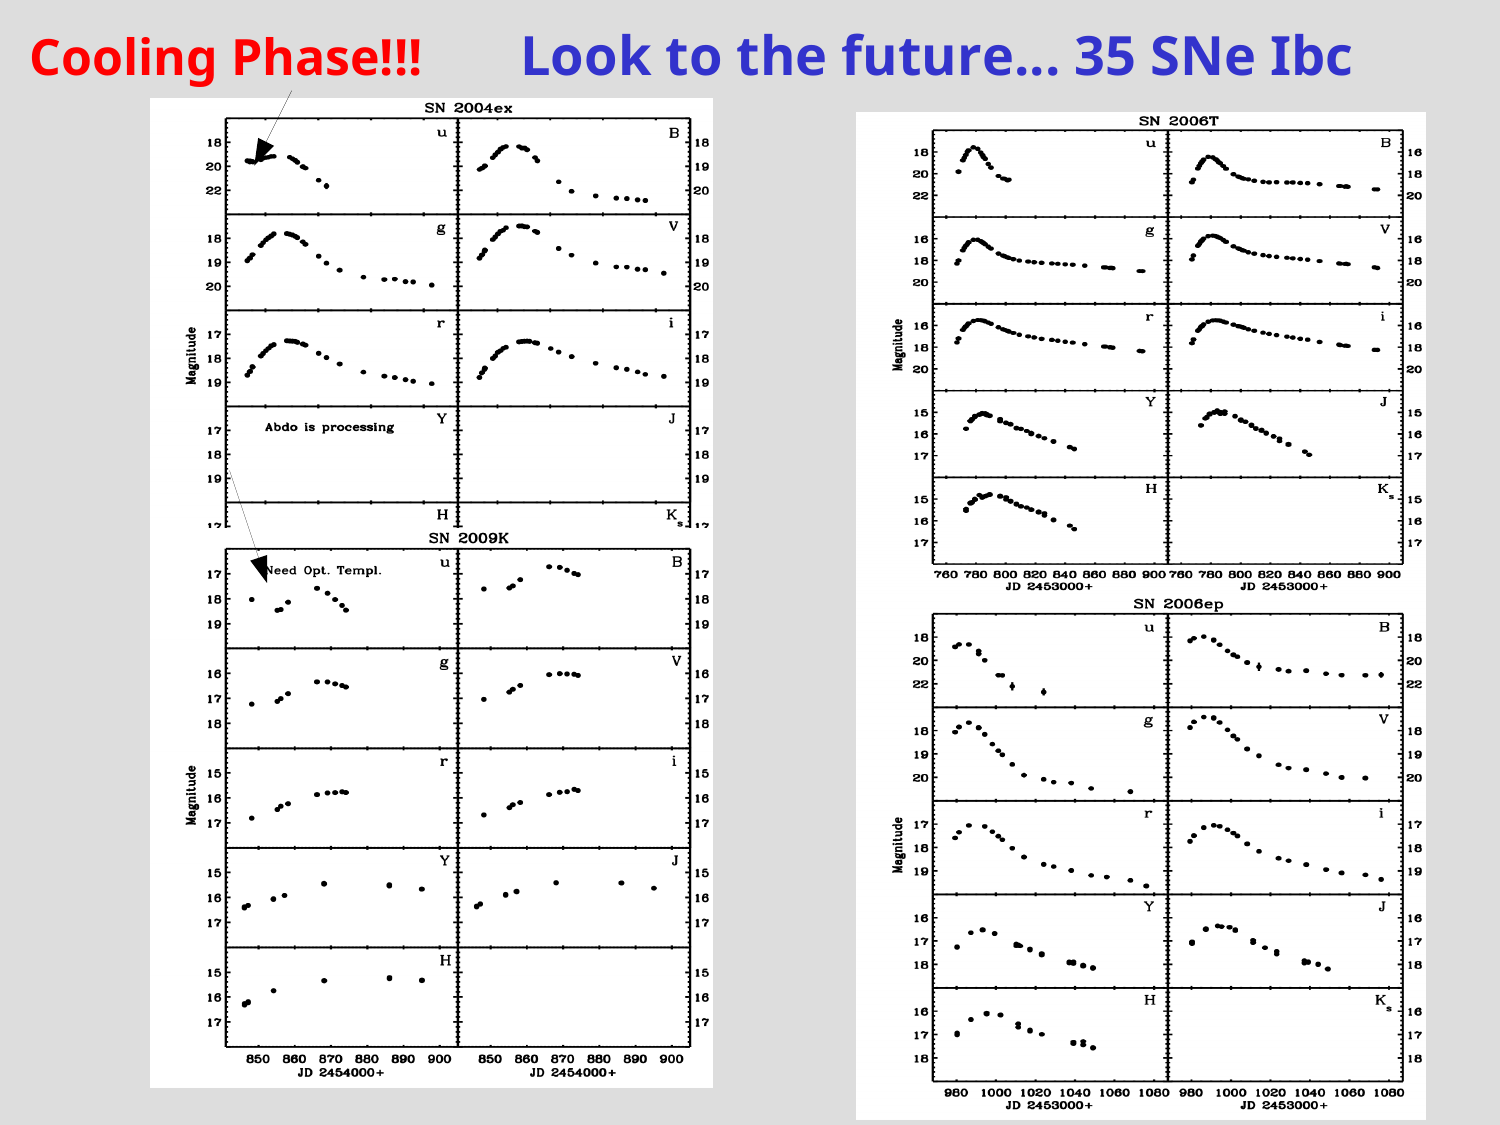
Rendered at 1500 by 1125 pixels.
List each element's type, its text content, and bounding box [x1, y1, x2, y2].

text_box Look to the future... 35 SNe Ibc [412, 0, 1463, 150]
picture [856, 112, 1426, 1120]
text_box Cooling Phase!!! [0, 12, 514, 105]
picture [150, 98, 713, 1088]
